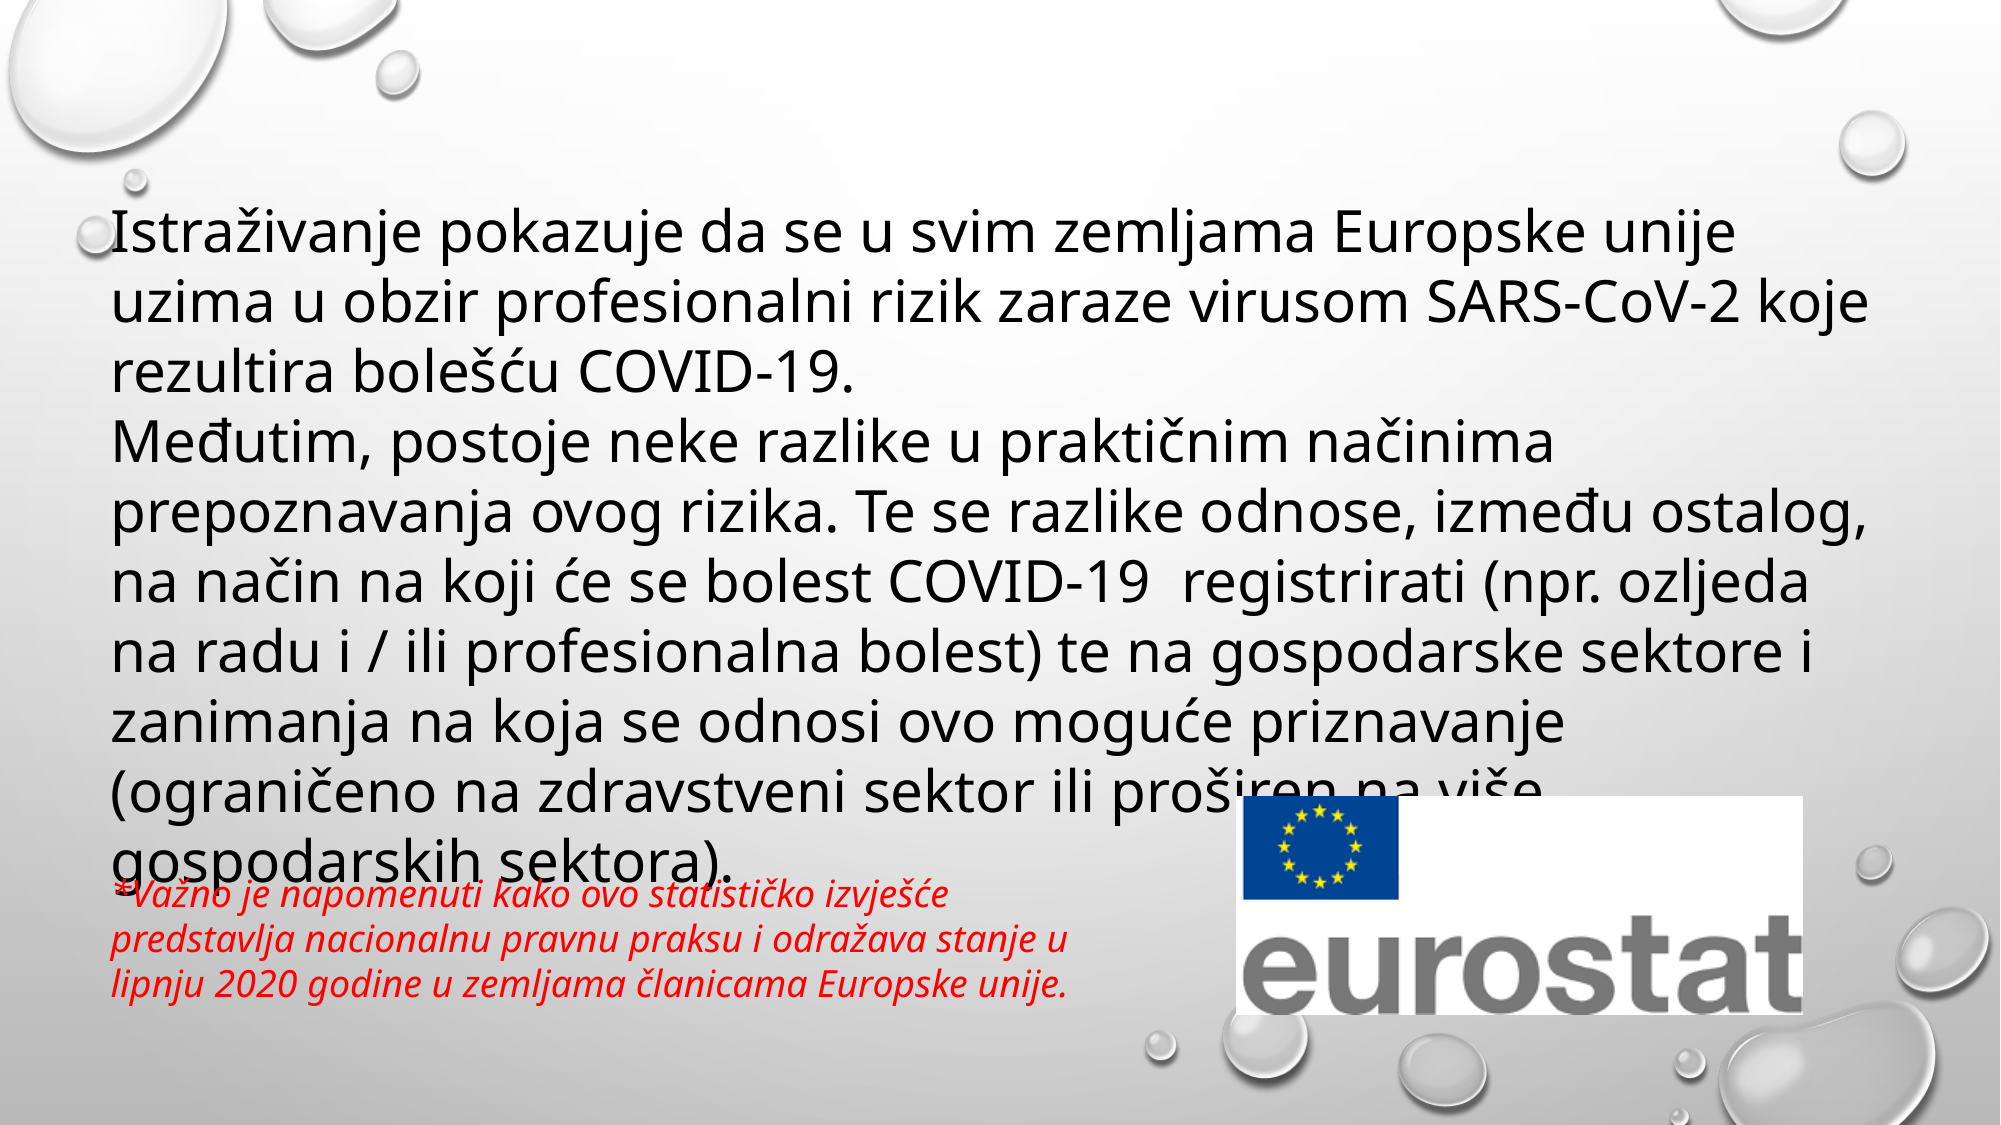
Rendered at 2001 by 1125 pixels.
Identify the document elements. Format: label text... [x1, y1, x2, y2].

picture [1236, 796, 1803, 1015]
text_box Istraživanje pokazuje da se u svim zemljama Europske unije uzima u obzir profesionalni rizik zaraze virusom SARS-CoV-2 koje rezultira bolešću COVID-19. Međutim, postoje neke razlike u praktičnim načinima prepoznavanja ovog rizika. Te se razlike odnose, između ostalog, na način na koji će se bolest COVID-19 registrirati (npr. ozljeda na radu i / ili profesionalna bolest) te na gospodarske sektore i zanimanja na koja se odnosi ovo moguće priznavanje (ograničeno na zdravstveni sektor ili proširen na više gospodarskih sektora). [96, 187, 1904, 901]
text_box *Važno je napomenuti kako ovo statističko izvješće predstavlja nacionalnu pravnu praksu i odražava stanje u lipnju 2020 godine u zemljama članicama Europske unije. [96, 863, 1096, 1013]
